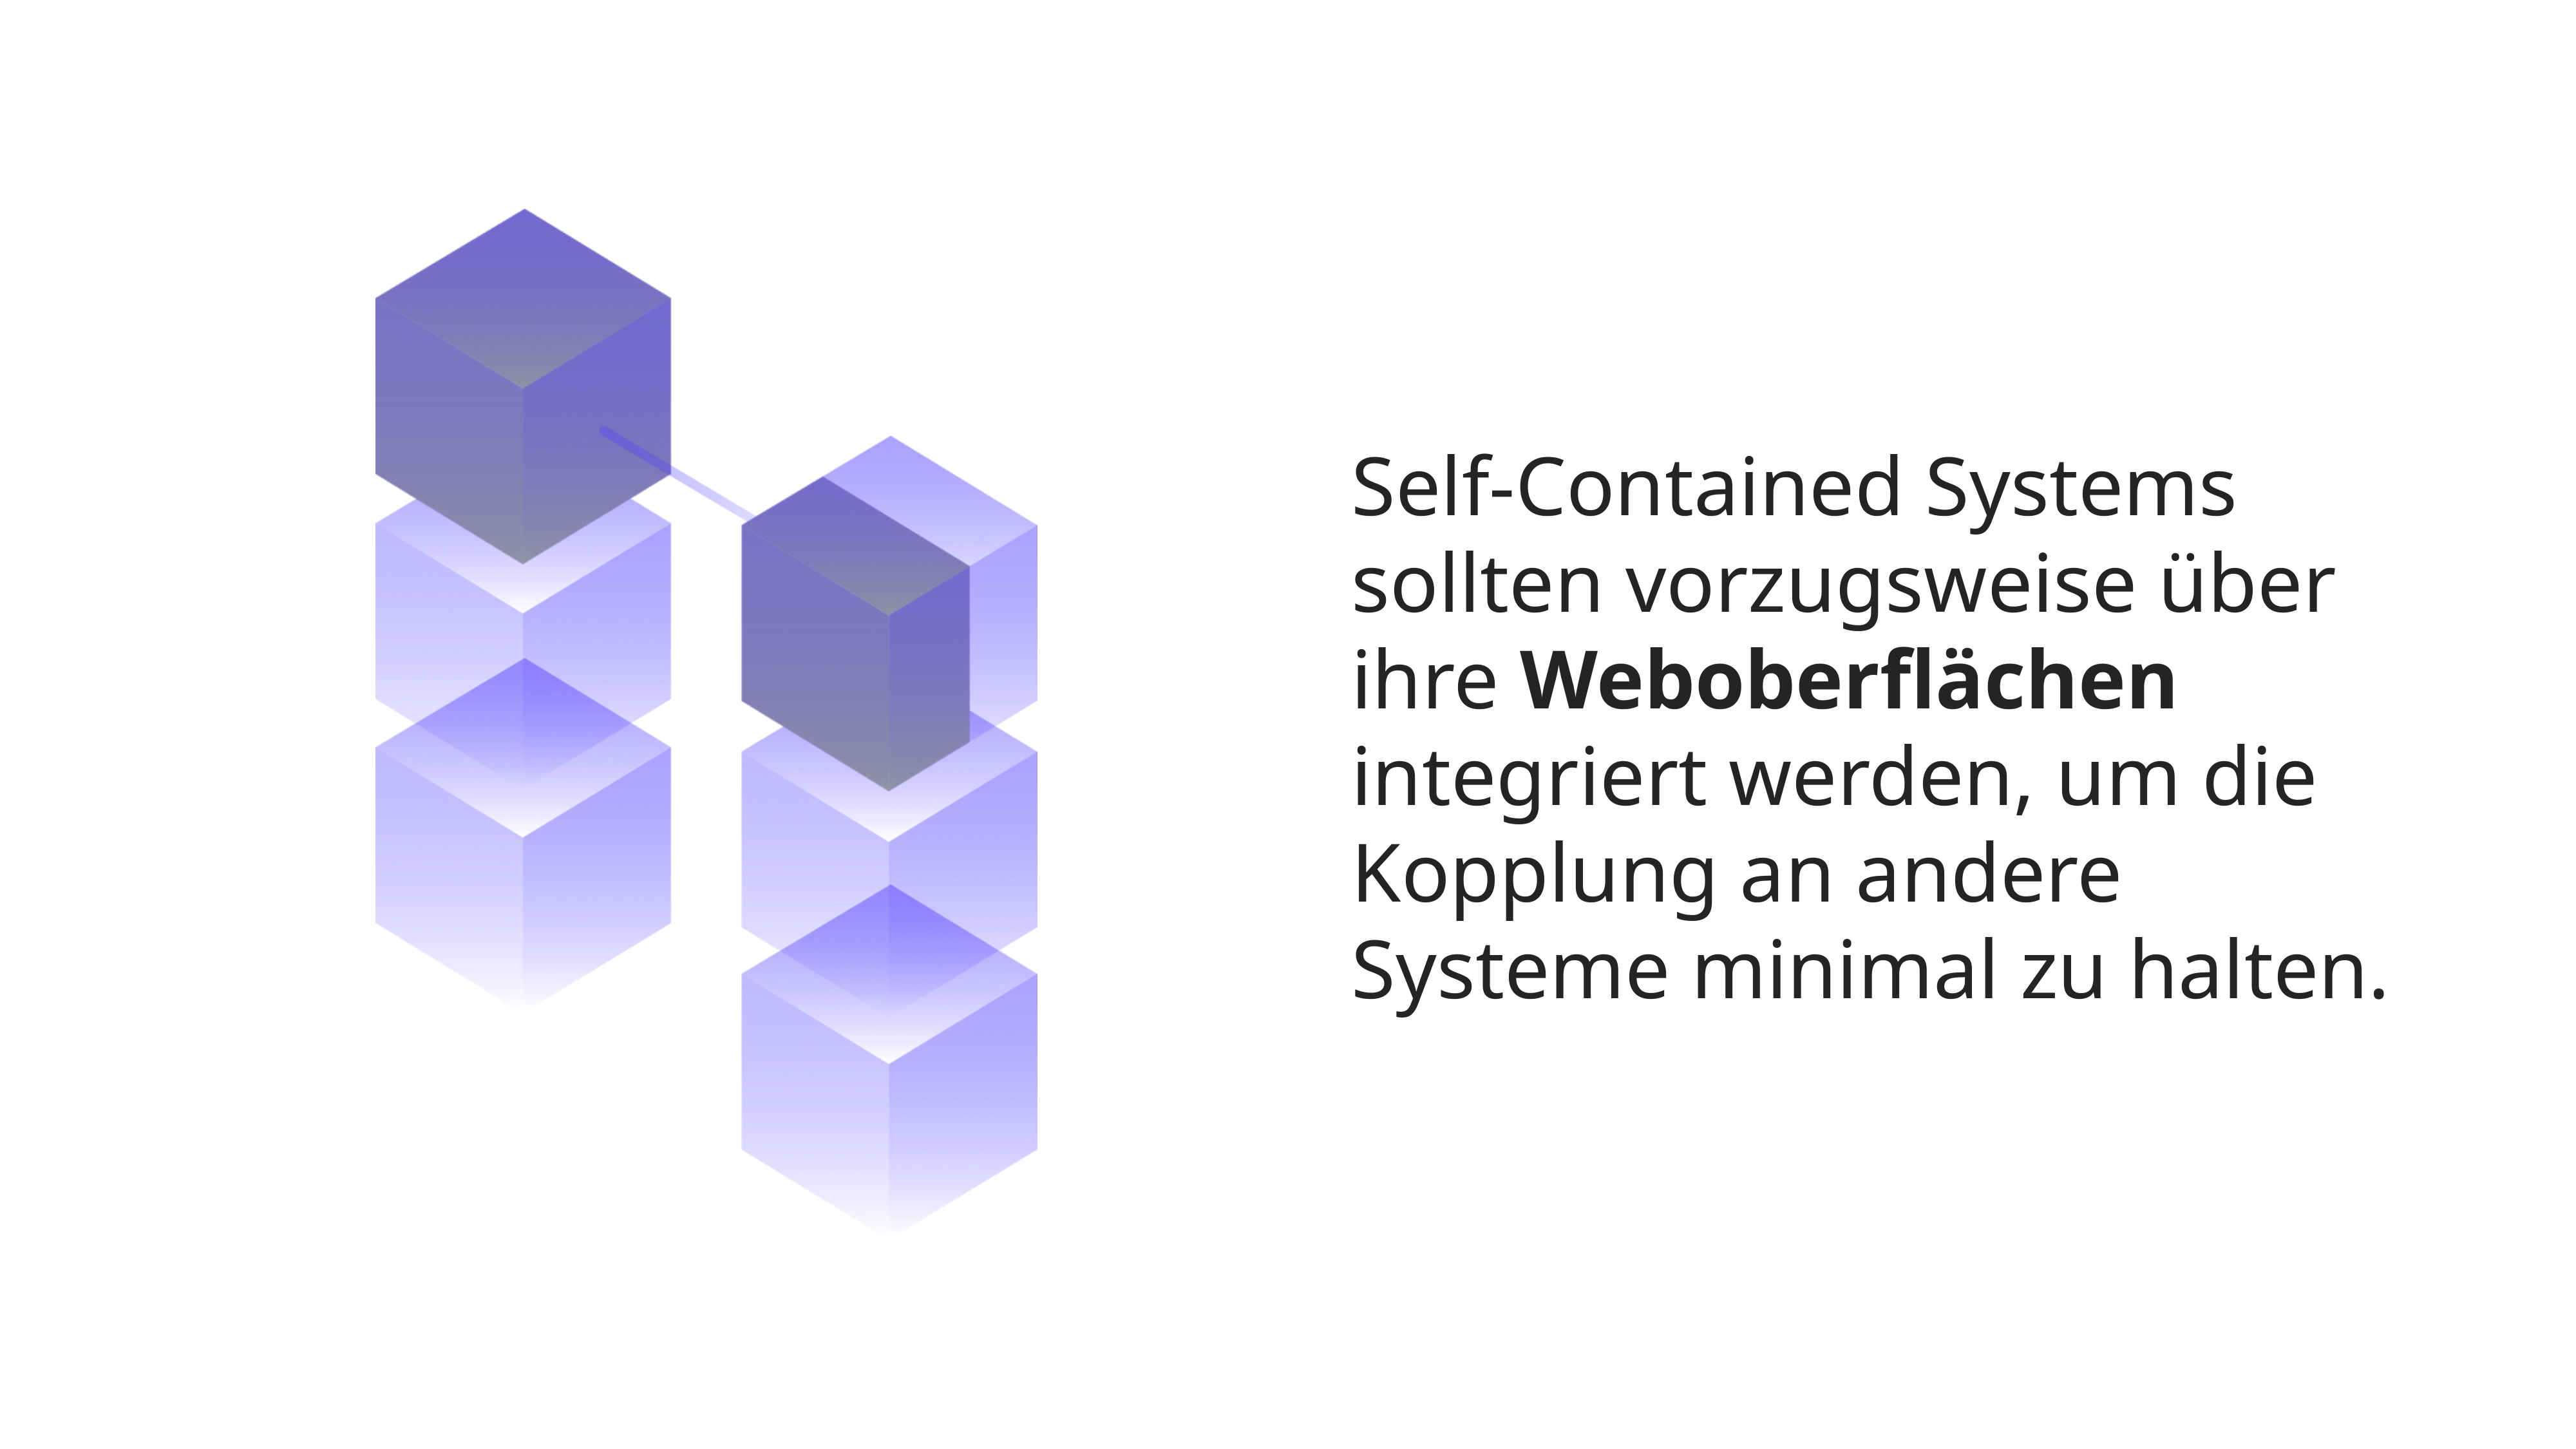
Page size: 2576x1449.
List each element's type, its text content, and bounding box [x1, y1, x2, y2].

picture [375, 209, 1037, 1240]
list Self-Contained Systems sollten vorzugsweise über ihre Weboberflächen integriert werden, um die Kopplung an andere Systeme minimal zu halten. [1351, 127, 2423, 1322]
